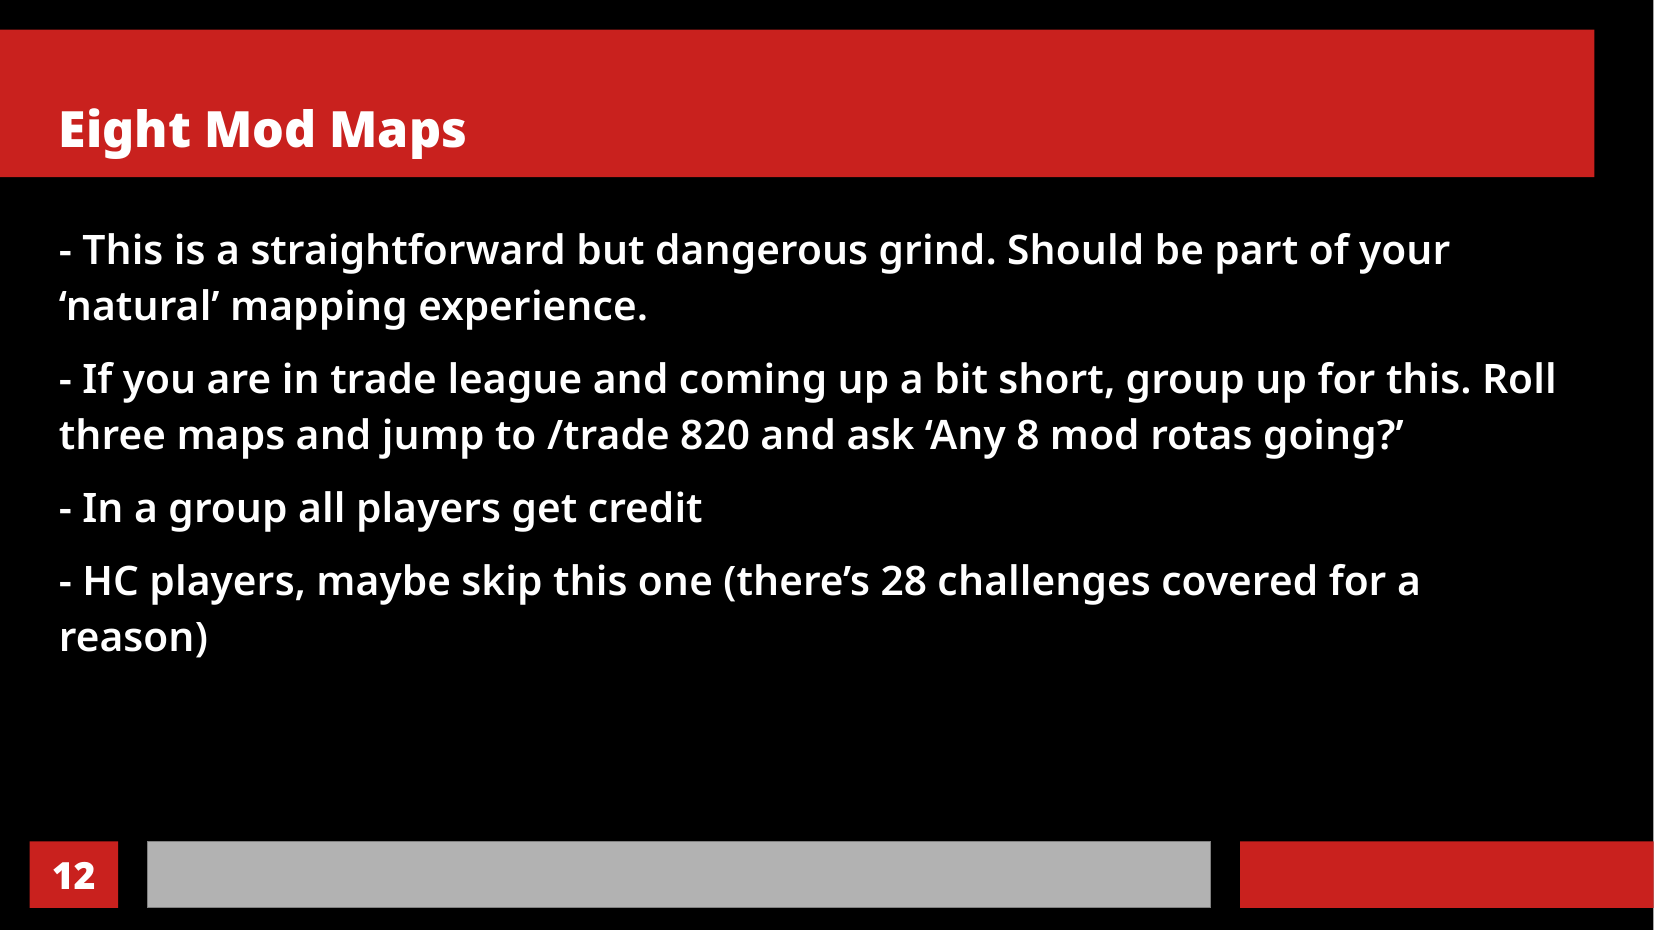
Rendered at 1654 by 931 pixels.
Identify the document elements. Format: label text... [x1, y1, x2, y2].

title Eight Mod Maps [59, 44, 1595, 163]
list - This is a straightforward but dangerous grind. Should be part of your ‘natural’ mapping experience. - If you are in trade league and coming up a bit short, group up for this. Roll three maps and jump to /trade 820 and ask ‘Any 8 mod rotas going?’ - In a group all players get credit - HC players, maybe skip this one (there’s 28 challenges covered for a reason) [59, 221, 1565, 798]
